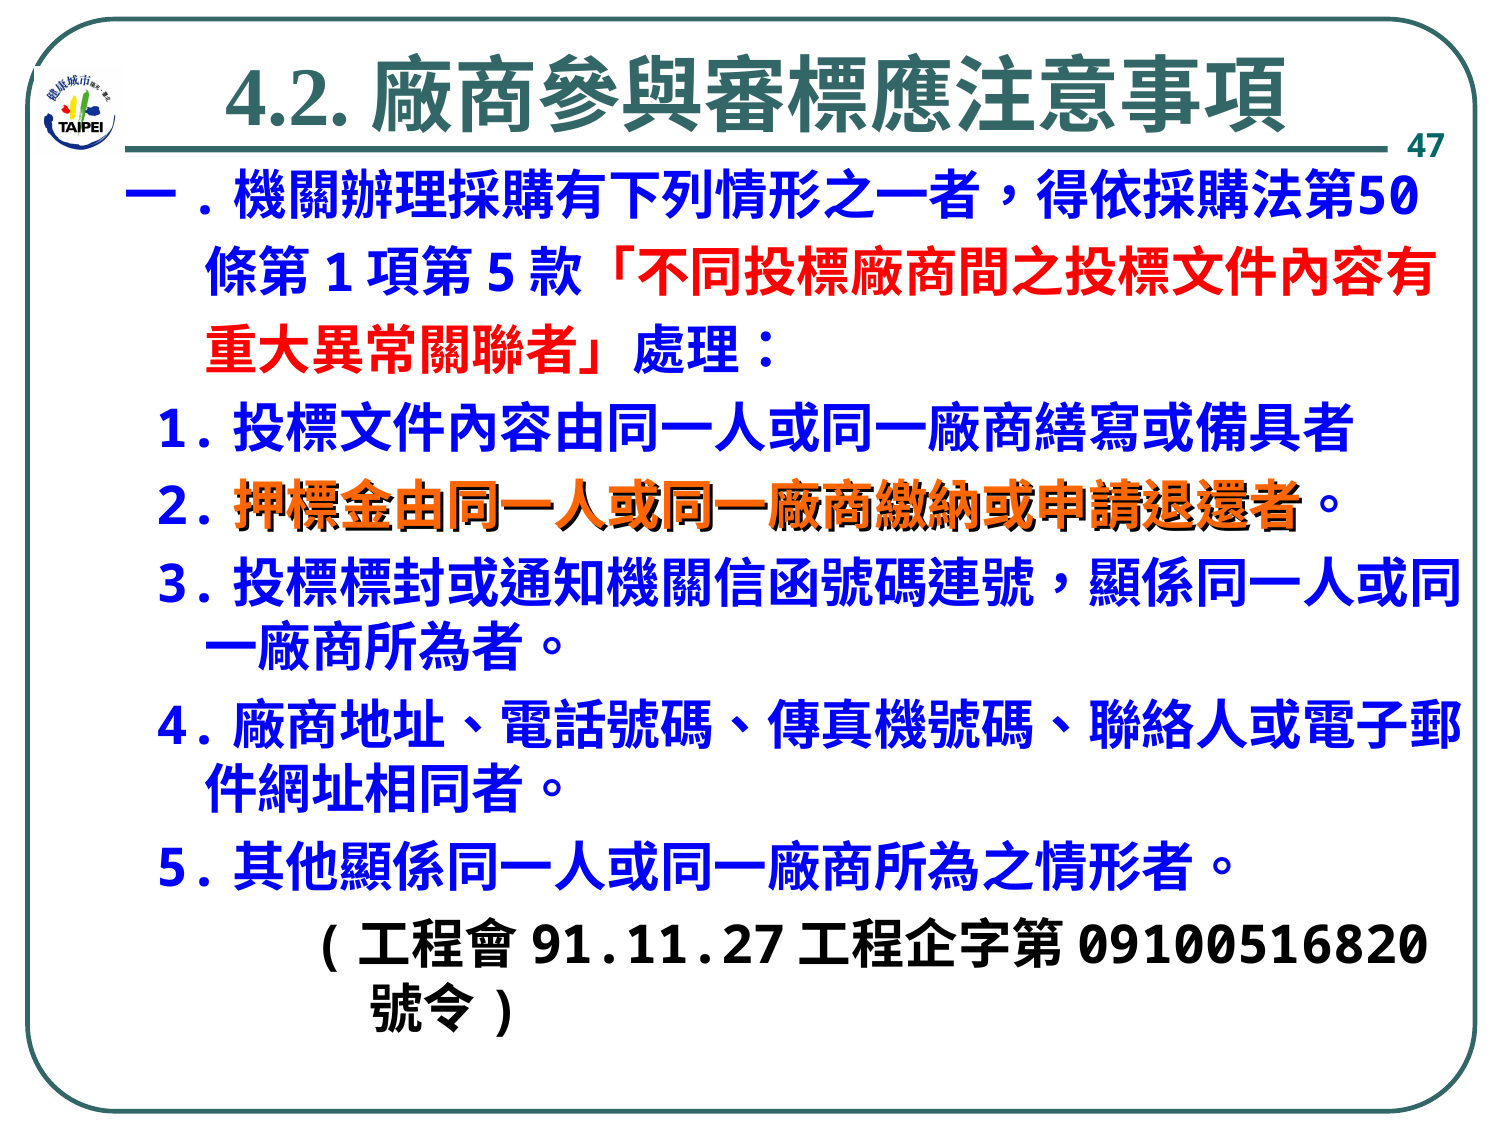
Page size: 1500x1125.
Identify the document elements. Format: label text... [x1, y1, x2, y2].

list 一.機關辦理採購有下列情形之一者，得依採購法第50條第1項第5款「不同投標廠商間之投標文件內容有重大異常關聯者」處理： 1.投標文件內容由同一人或同一廠商繕寫或備具者 2.押標金由同一人或同一廠商繳納或申請退還者。 3.投標標封或通知機關信函號碼連號，顯係同一人或同一廠商所為者。 4.廠商地址、電話號碼、傳真機號碼、聯絡人或電子郵件網址相同者。 5.其他顯係同一人或同一廠商所為之情形者。 (工程會91.11.27工程企字第09100516820號令) [29, 153, 1489, 1125]
title 4.2.廠商參與審標應注意事項 [125, 31, 1388, 150]
